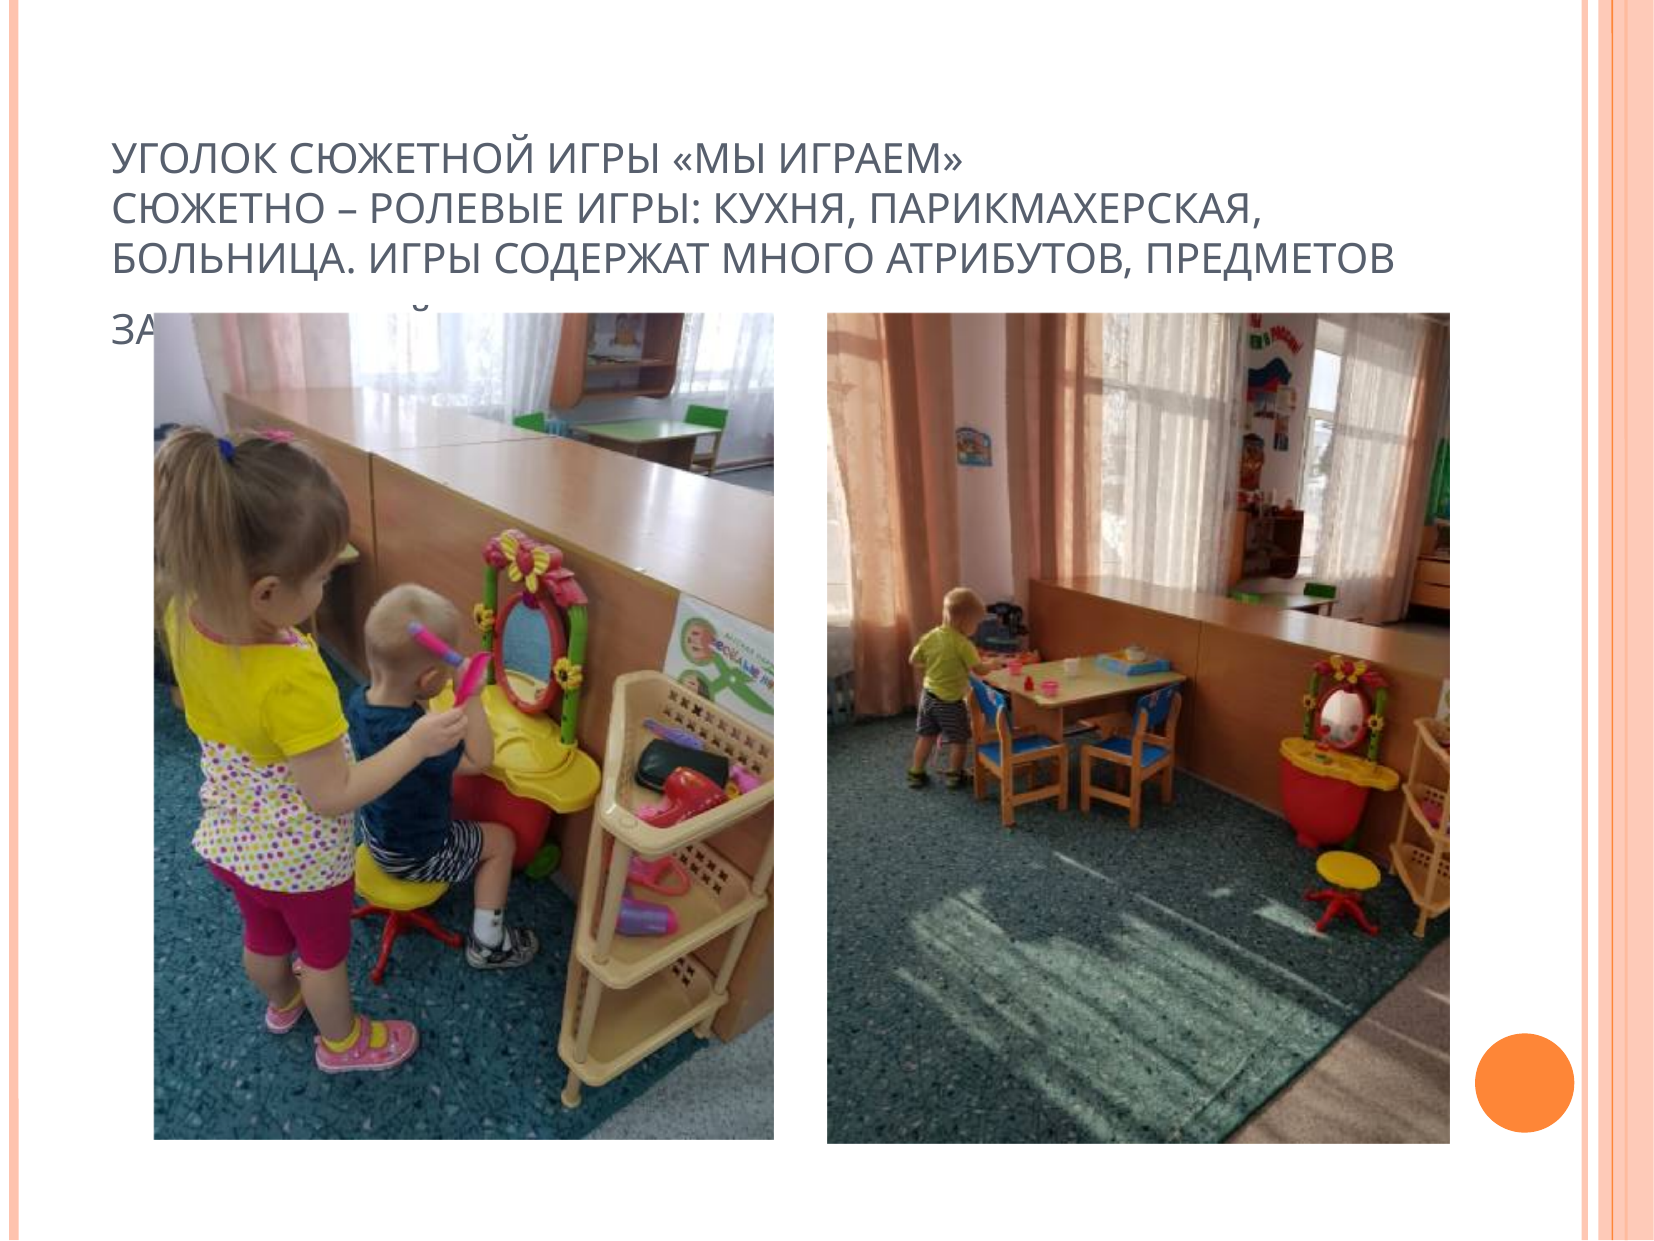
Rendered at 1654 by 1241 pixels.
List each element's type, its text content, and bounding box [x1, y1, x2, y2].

picture [153, 312, 774, 1140]
title Уголок сюжетной игры «Мы играем» Сюжетно – ролевые игры: кухня, парикмахерская, больница. Игры содержат много атрибутов, предметов заместителей. [94, 123, 1445, 331]
picture [826, 312, 1450, 1144]
